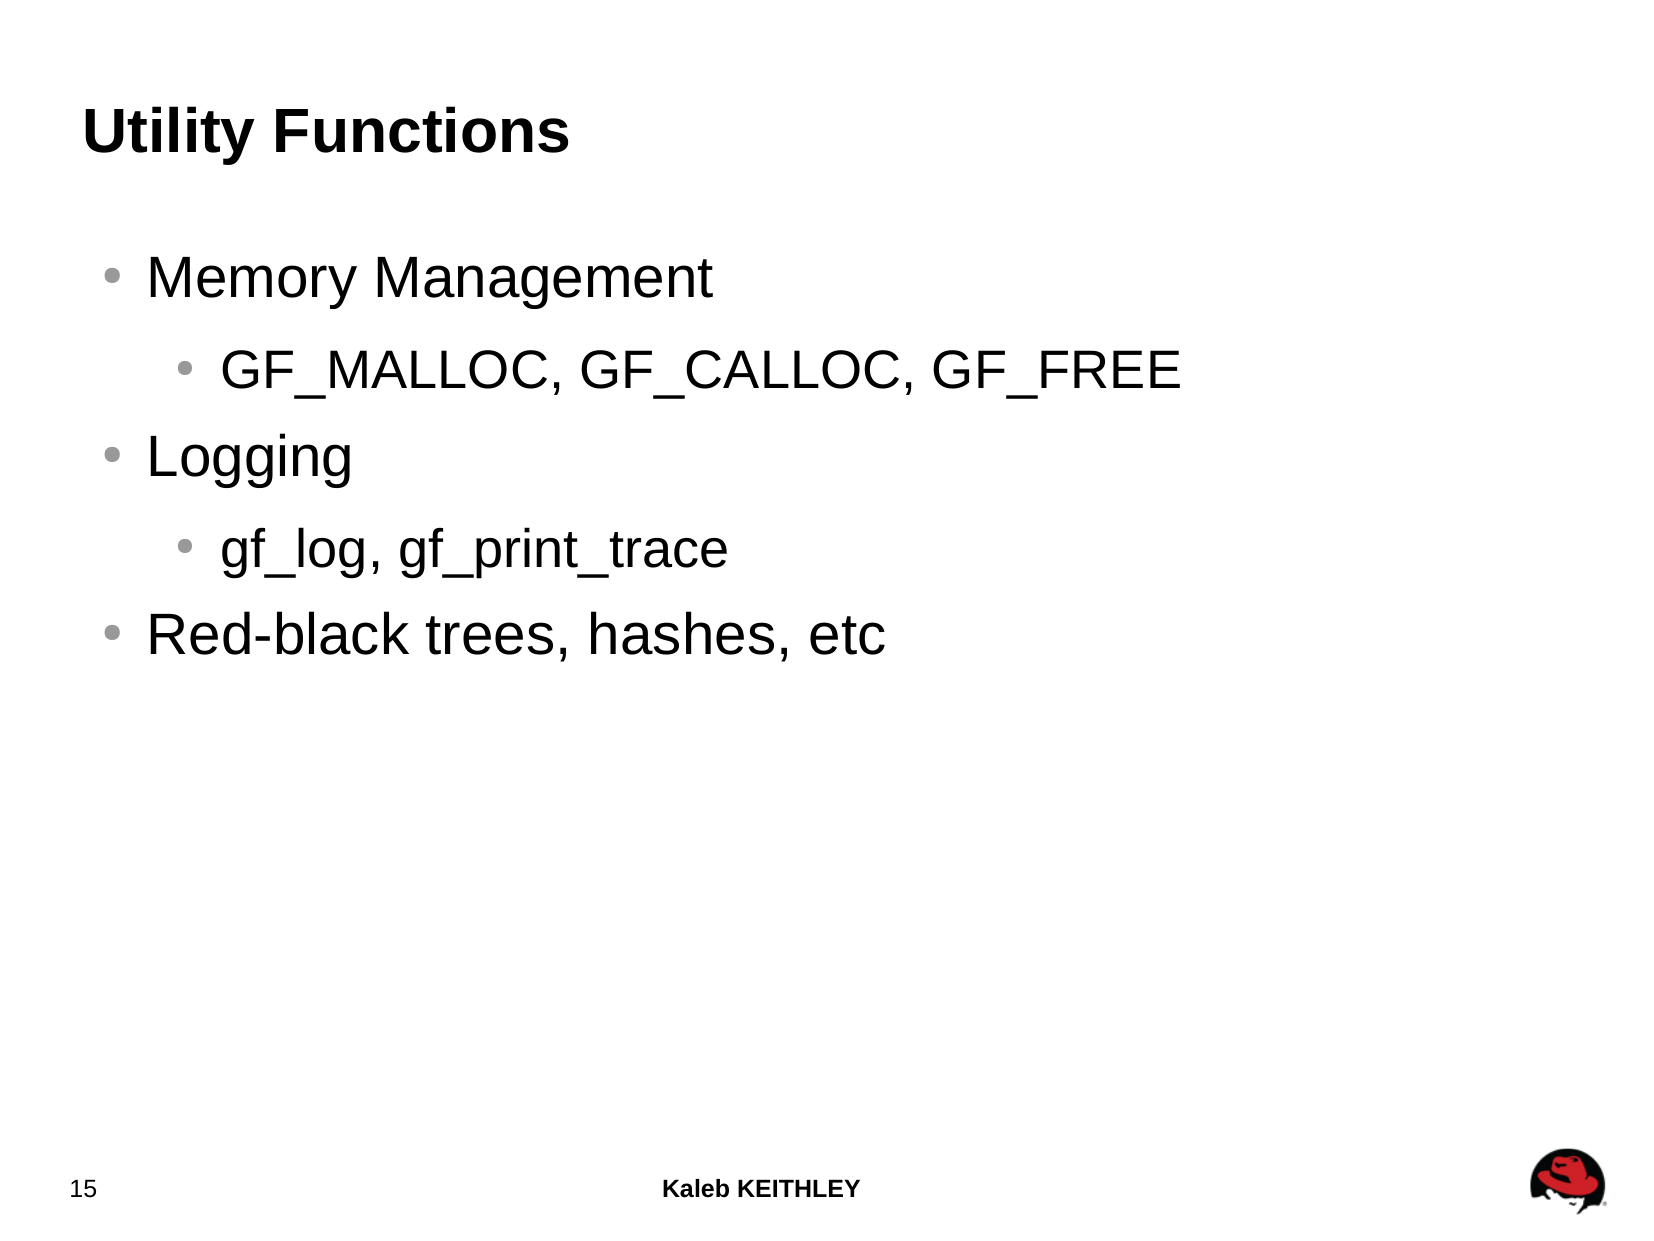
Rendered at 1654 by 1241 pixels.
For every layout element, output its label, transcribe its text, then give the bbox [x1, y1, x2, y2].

title Utility Functions [82, 37, 1571, 226]
list Memory Management GF_MALLOC, GF_CALLOC, GF_FREE Logging gf_log, gf_print_trace Red-black trees, hashes, etc [86, 244, 1576, 1039]
picture [1529, 1146, 1613, 1224]
